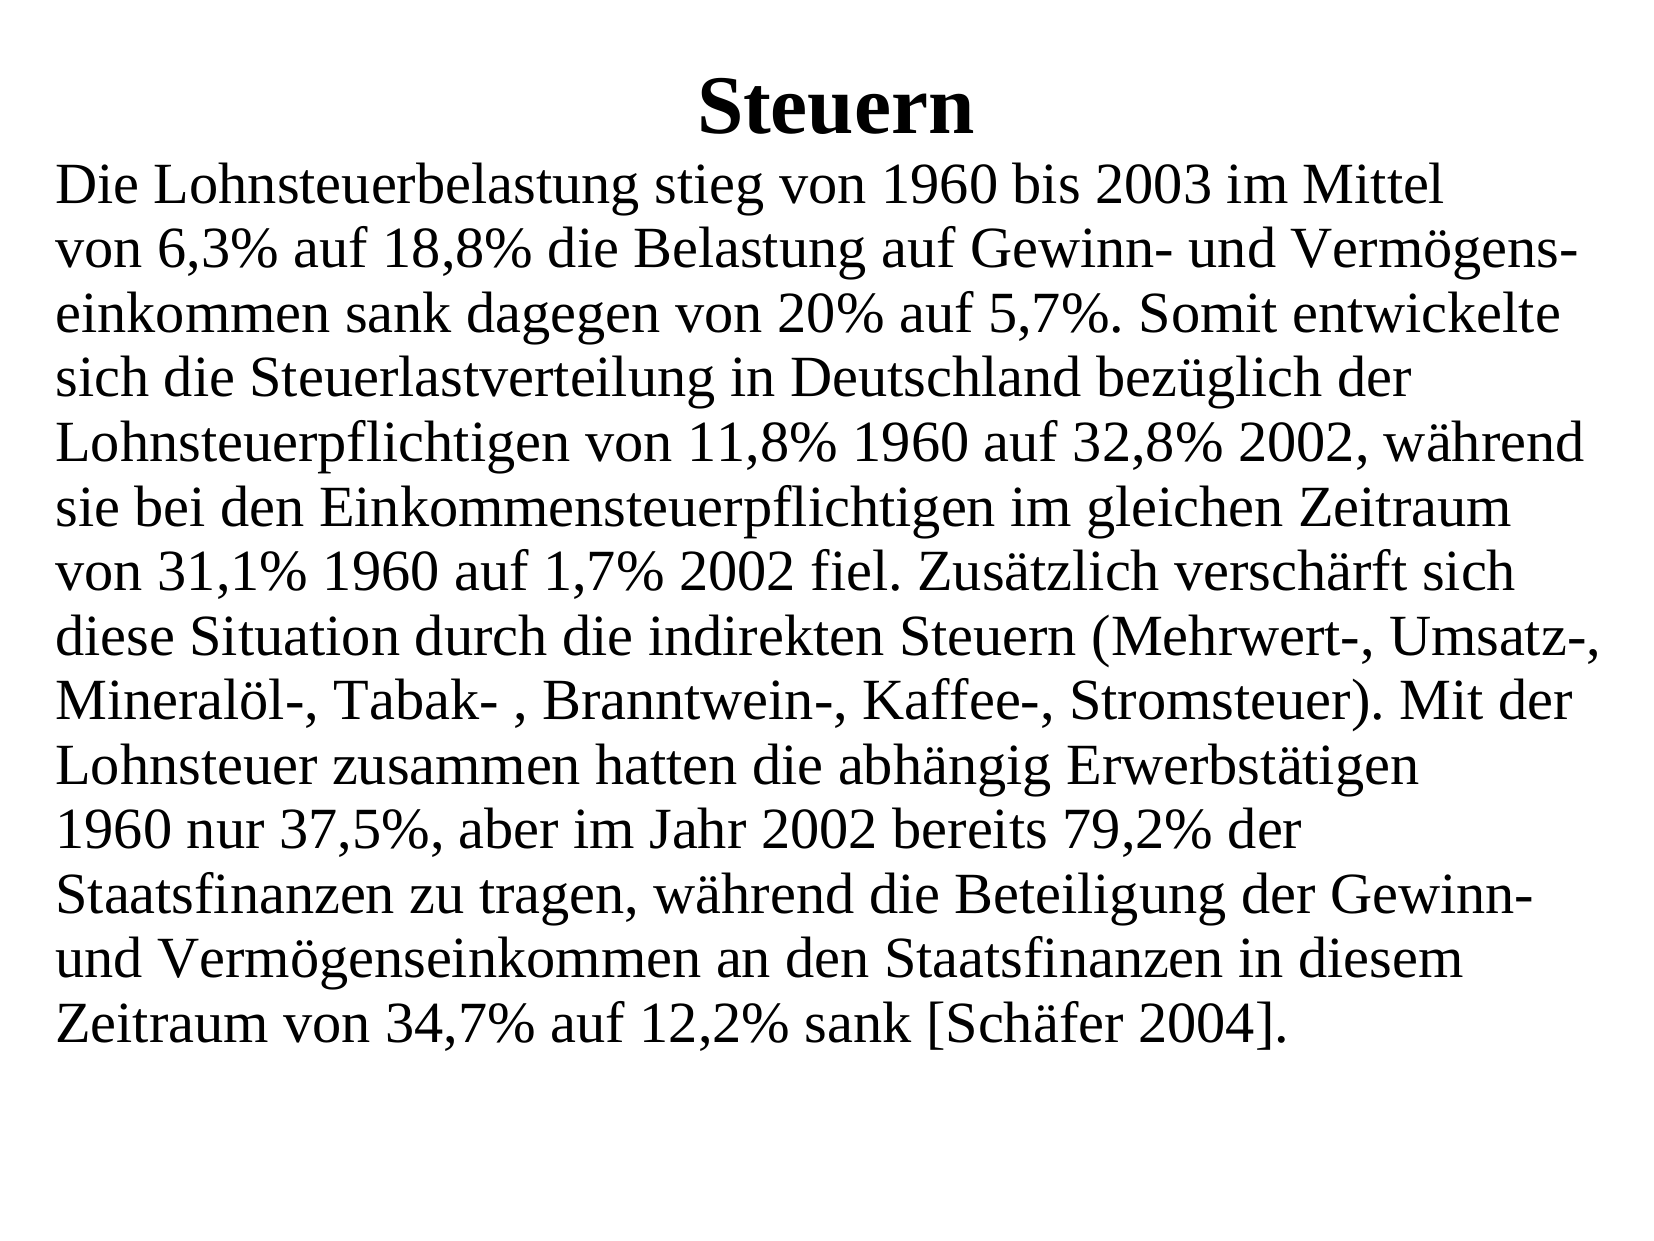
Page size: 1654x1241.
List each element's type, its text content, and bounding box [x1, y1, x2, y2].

text_box Steuern Die Lohnsteuerbelastung stieg von 1960 bis 2003 im Mittel von 6,3% auf 18,8% die Belastung auf Gewinn- und Vermögens- einkommen sank dagegen von 20% auf 5,7%. Somit entwickelte sich die Steuerlastverteilung in Deutschland bezüglich der Lohnsteuerpflichtigen von 11,8% 1960 auf 32,8% 2002, während sie bei den Einkommensteuerpflichtigen im gleichen Zeitraum von 31,1% 1960 auf 1,7% 2002 fiel. Zusätzlich verschärft sich diese Situation durch die indirekten Steuern (Mehrwert-, Umsatz-, Mineralöl-, Tabak- , Branntwein-, Kaffee-, Stromsteuer). Mit der Lohnsteuer zusammen hatten die abhängig Erwerbstätigen 1960 nur 37,5%, aber im Jahr 2002 bereits 79,2% der Staatsfinanzen zu tragen, während die Beteiligung der Gewinn- und Vermögenseinkommen an den Staatsfinanzen in diesem Zeitraum von 34,7% auf 12,2% sank [Schäfer 2004]. [55, 59, 1617, 1175]
